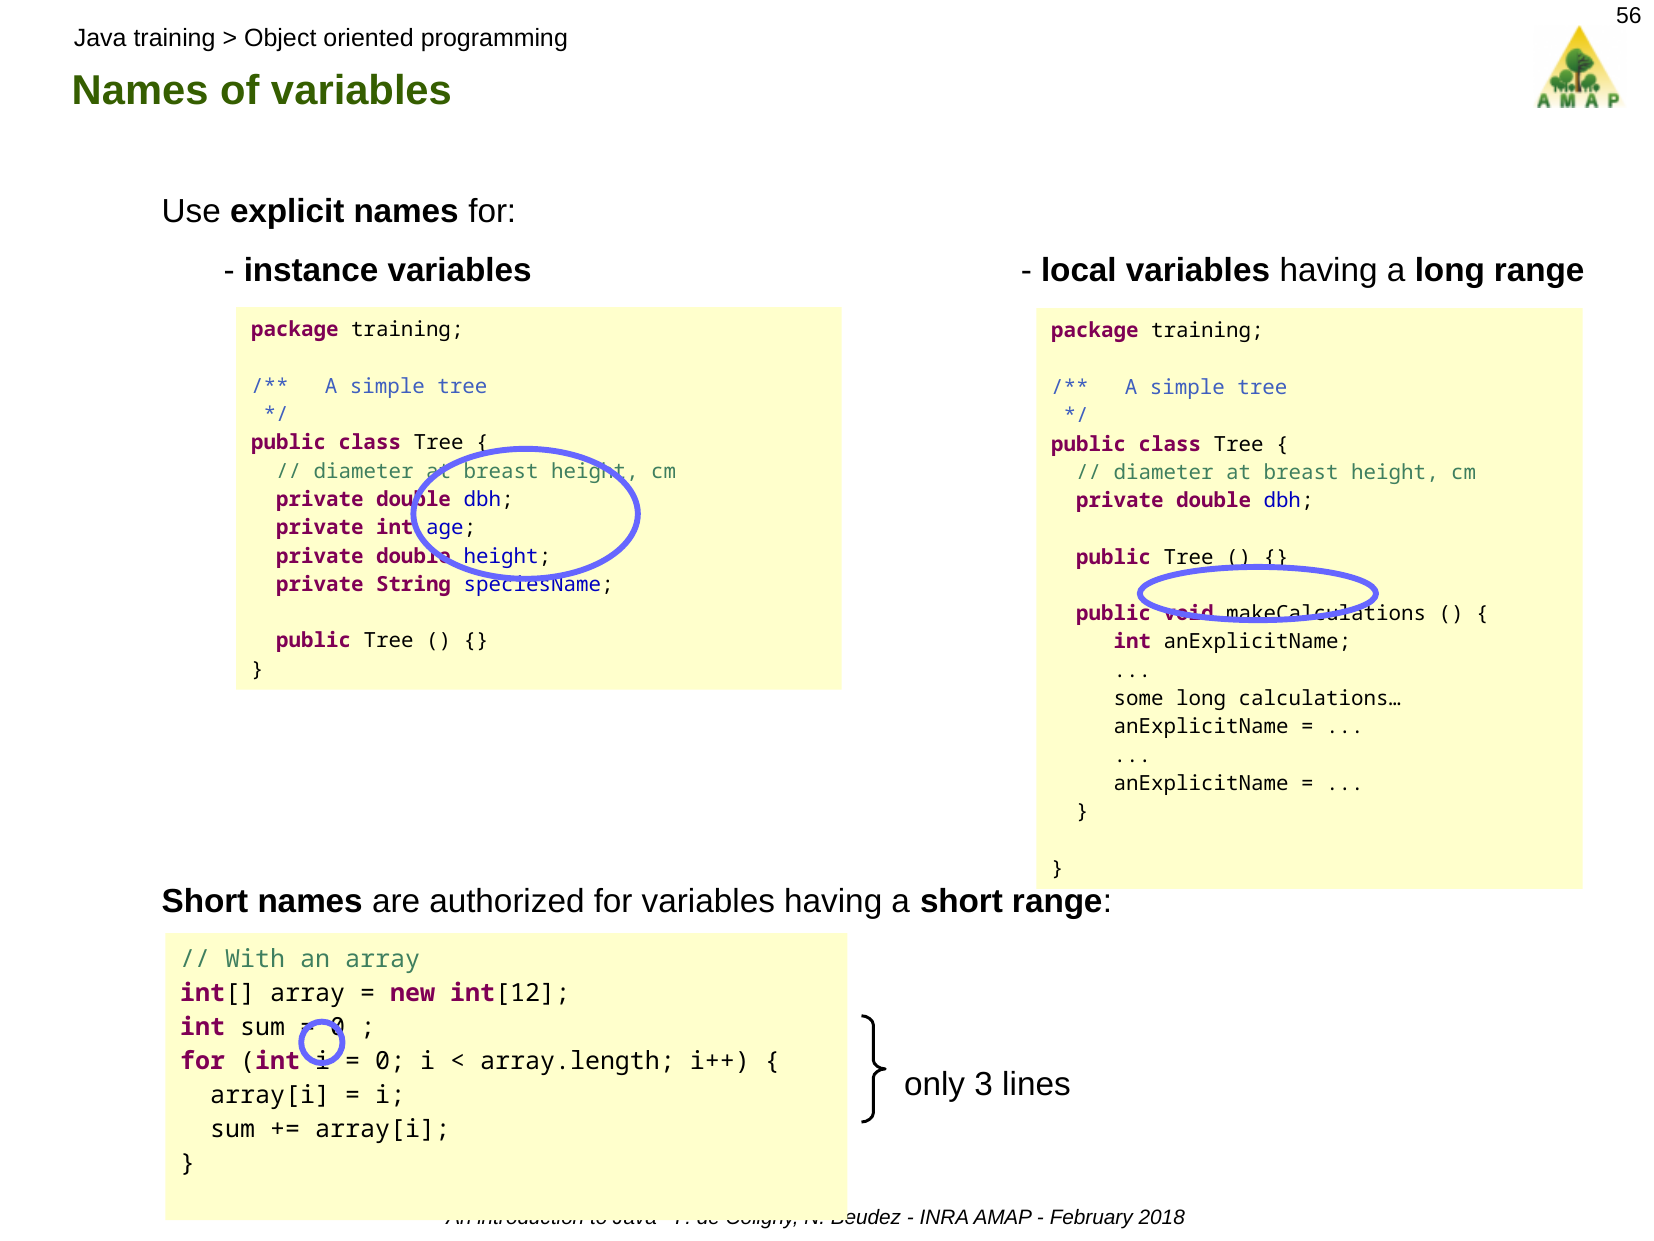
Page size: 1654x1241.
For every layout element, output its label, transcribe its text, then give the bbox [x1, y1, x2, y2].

text_box only 3 lines [889, 1039, 1099, 1092]
text_box Java training > Object oriented programming [59, 16, 1004, 60]
text_box Use explicit names for: [146, 184, 1619, 237]
text_box // With an array int[] array = new int[12]; int sum = 0 ; for (int i = 0; i < array.length; i++) { array[i] = i; sum += array[i]; } [165, 933, 848, 1183]
picture [1533, 25, 1627, 108]
text_box package training; /** A simple tree */ public class Tree { // diameter at breast height, cm private double dbh; public Tree () {} public void makeCalculations () { int anExplicitName; ... some long calculations… anExplicitName = ... ... anExplicitName = ... } } [1036, 308, 1583, 828]
text_box Short names are authorized for variables having a short range: [146, 875, 1619, 928]
text_box - instance variables [135, 244, 567, 334]
text_box Names of variables [56, 59, 1513, 121]
text_box - local variables having a long range [932, 244, 1630, 297]
text_box package training; /** A simple tree */ public class Tree { // diameter at breast height, cm private double dbh; private int age; private double height; private String speciesName; public Tree () {} } [236, 307, 842, 650]
